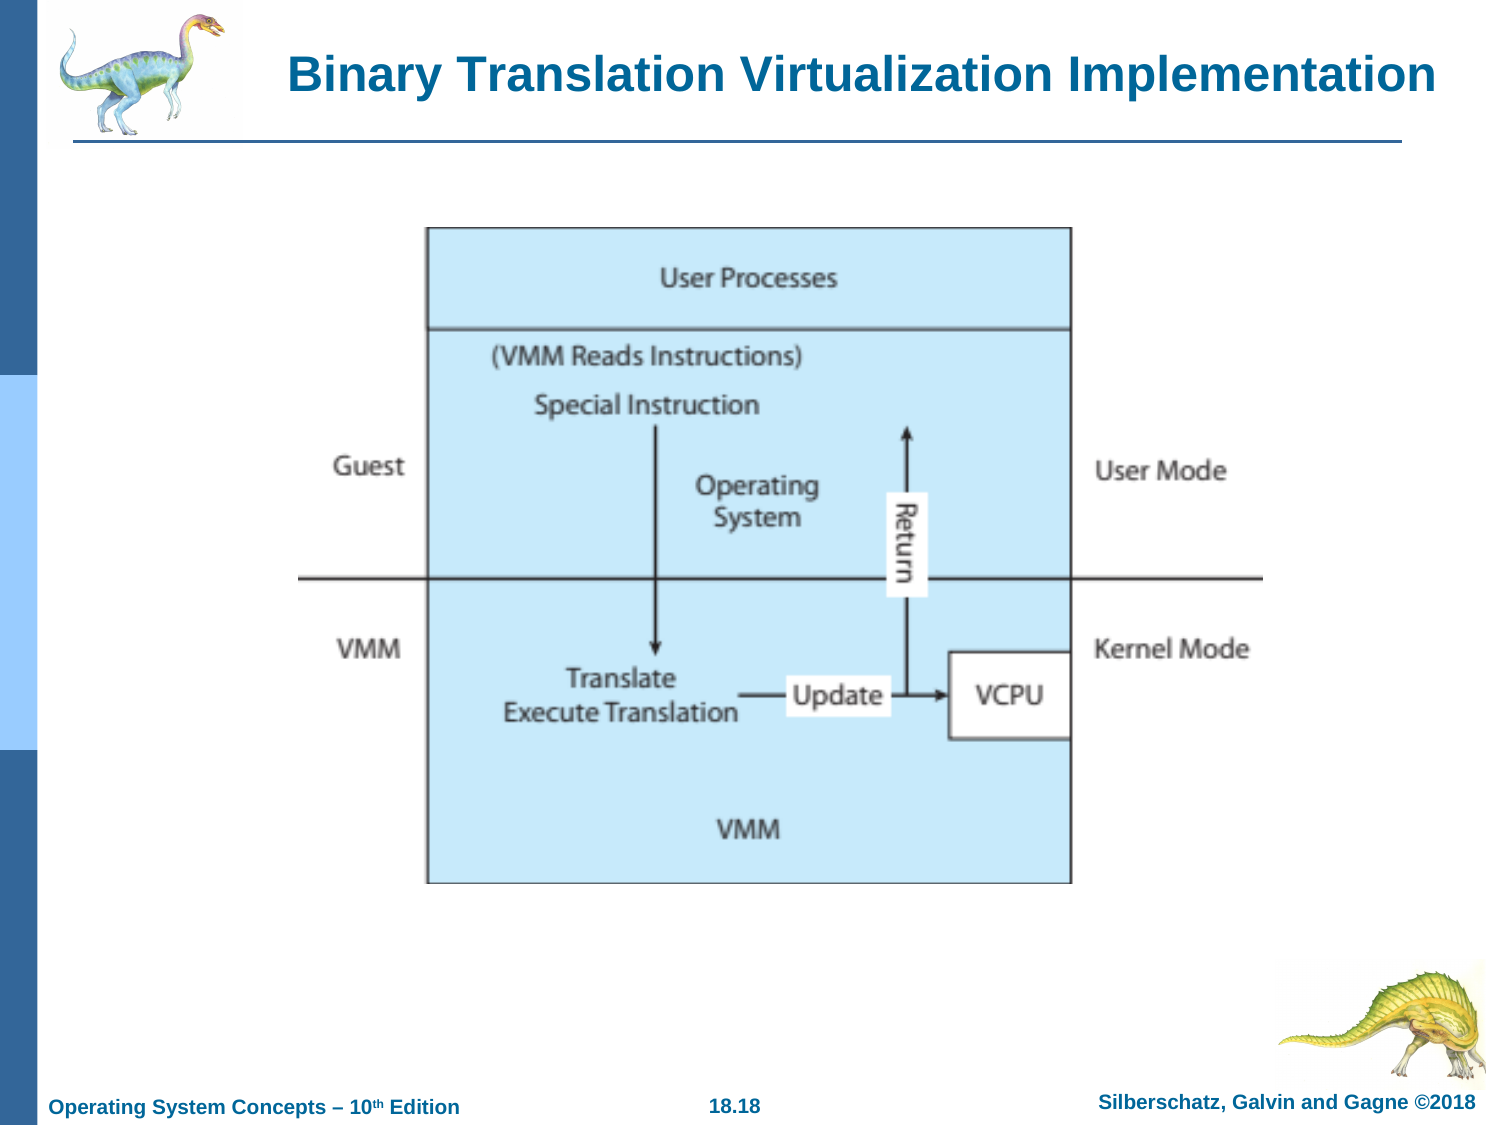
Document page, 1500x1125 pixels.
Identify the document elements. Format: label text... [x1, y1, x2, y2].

picture [1275, 959, 1486, 1090]
picture [184, 227, 1377, 884]
picture [1415, 1094, 1423, 1099]
picture [46, 0, 243, 149]
title Binary Translation Virtualization Implementation [187, 14, 1500, 109]
